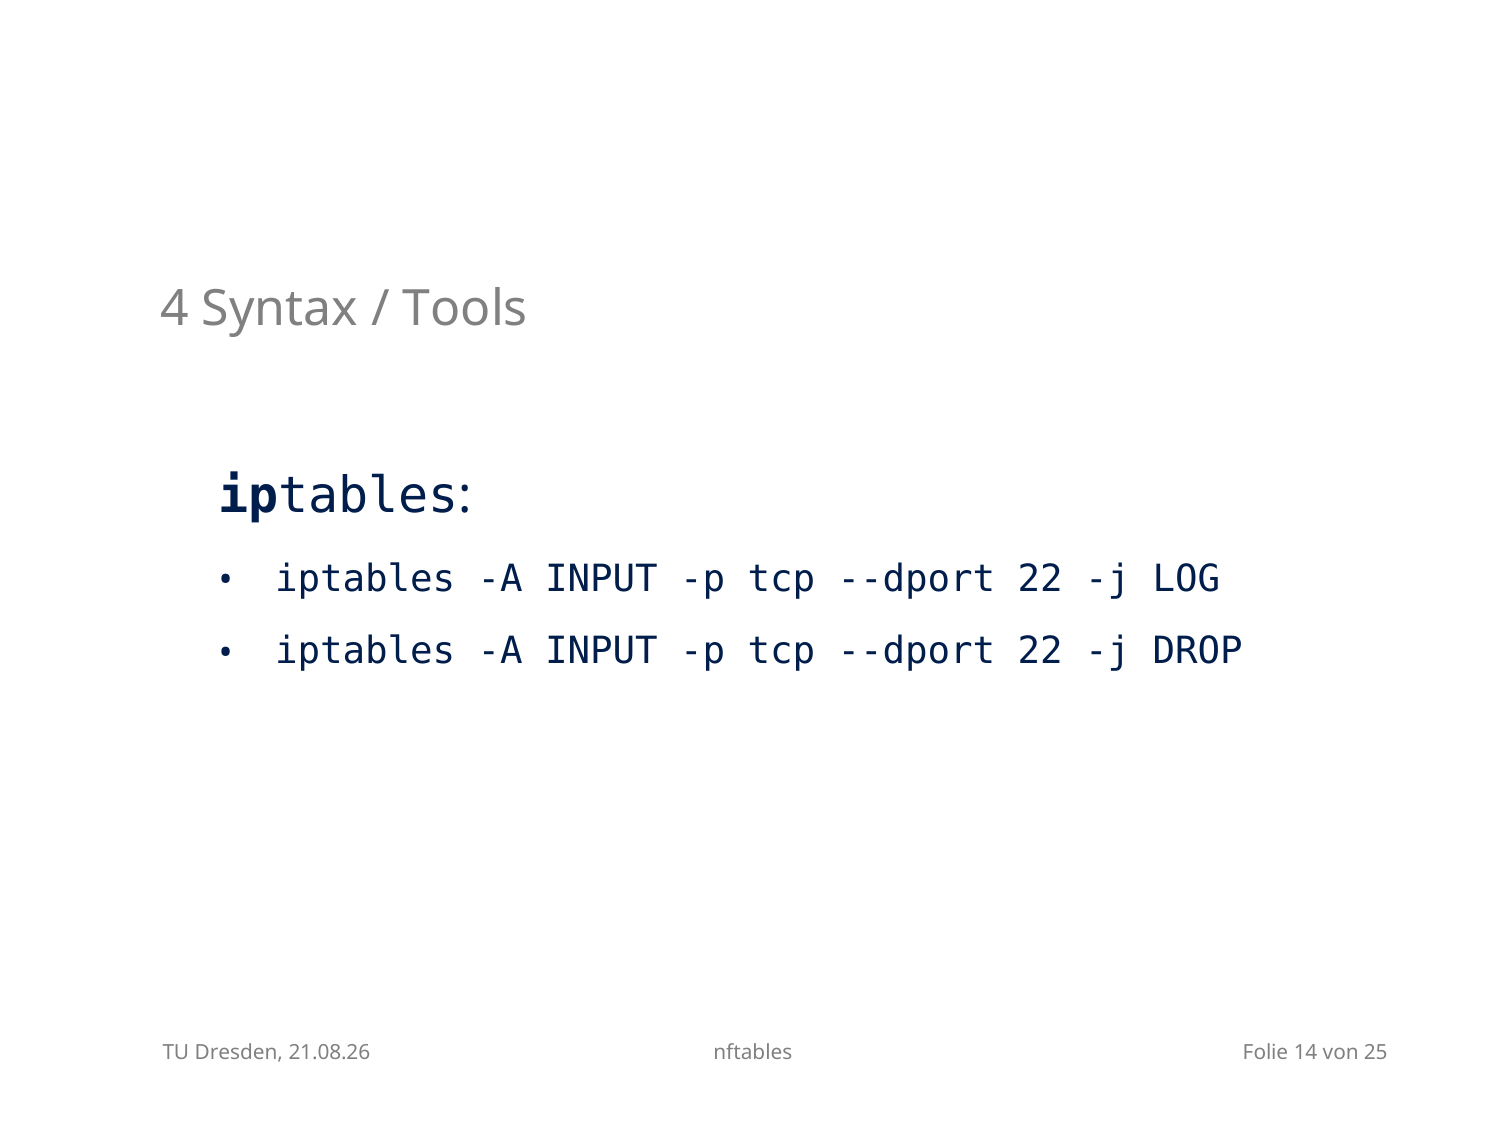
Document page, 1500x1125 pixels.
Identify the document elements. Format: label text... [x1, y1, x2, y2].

list iptables: iptables -A INPUT -p tcp --dport 22 -j LOG iptables -A INPUT -p tcp --dport 22 -j DROP [162, 425, 1388, 1078]
title 4 Syntax / Tools [160, 238, 1392, 374]
